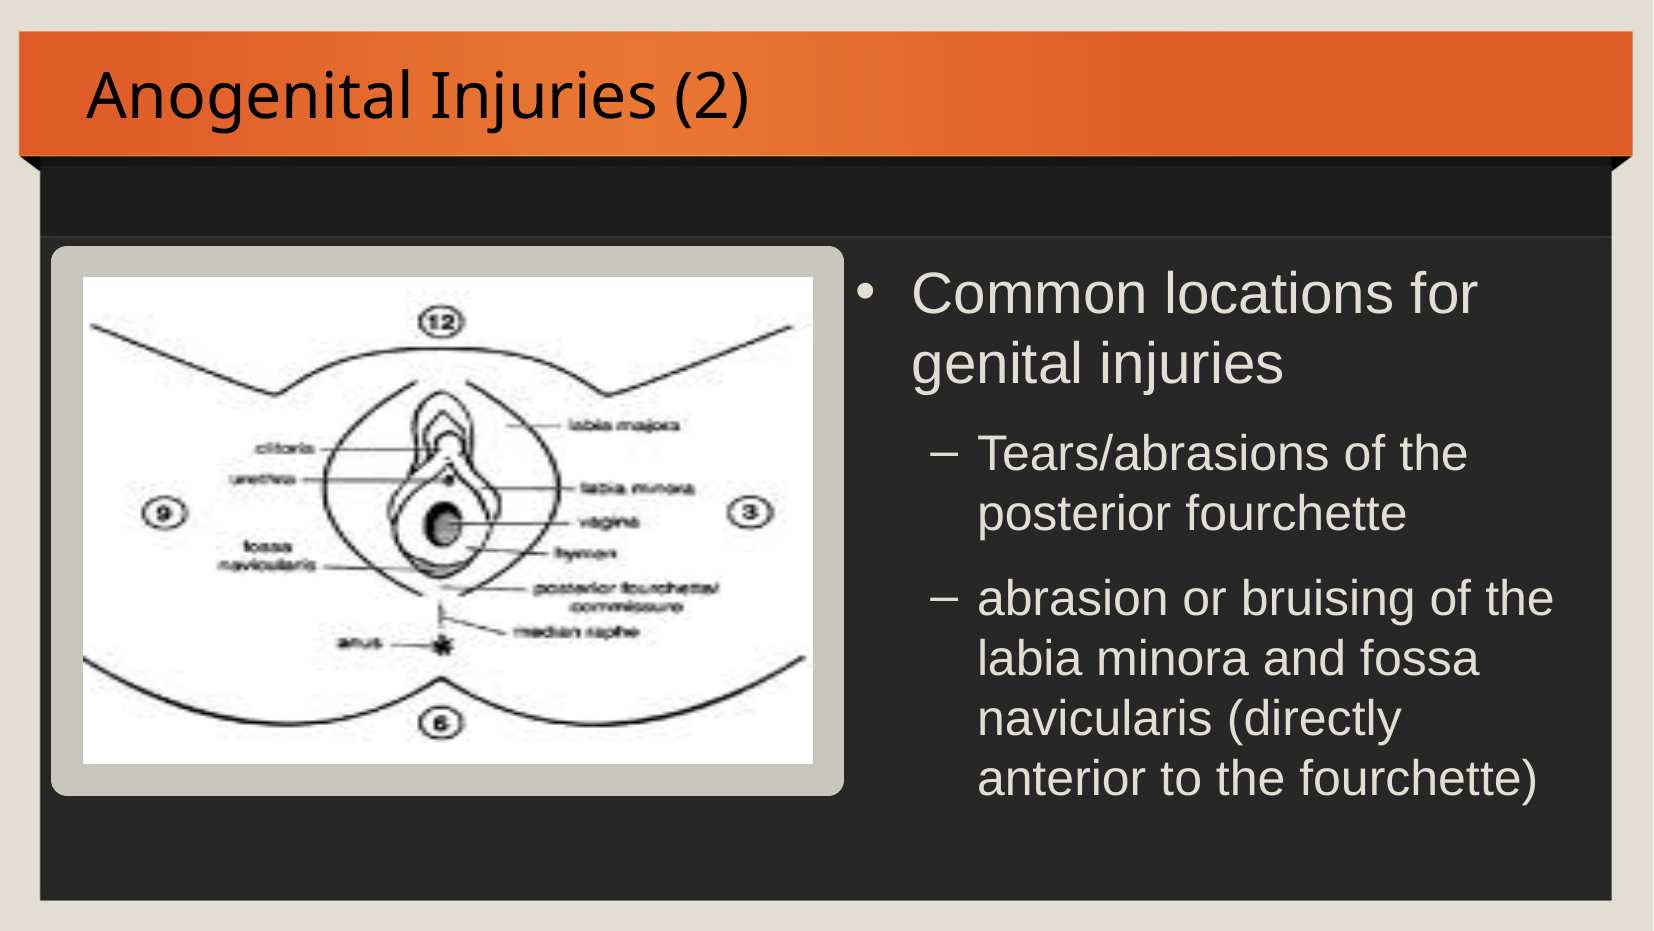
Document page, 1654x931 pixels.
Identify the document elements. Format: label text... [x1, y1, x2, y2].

picture [0, 0, 1654, 931]
title Anogenital Injuries (2) [71, 46, 1597, 140]
list Common locations for genital injuries Tears/abrasions of the posterior fourchette abrasion or bruising of the labia minora and fossa navicularis (directly anterior to the fourchette) [840, 248, 1571, 862]
